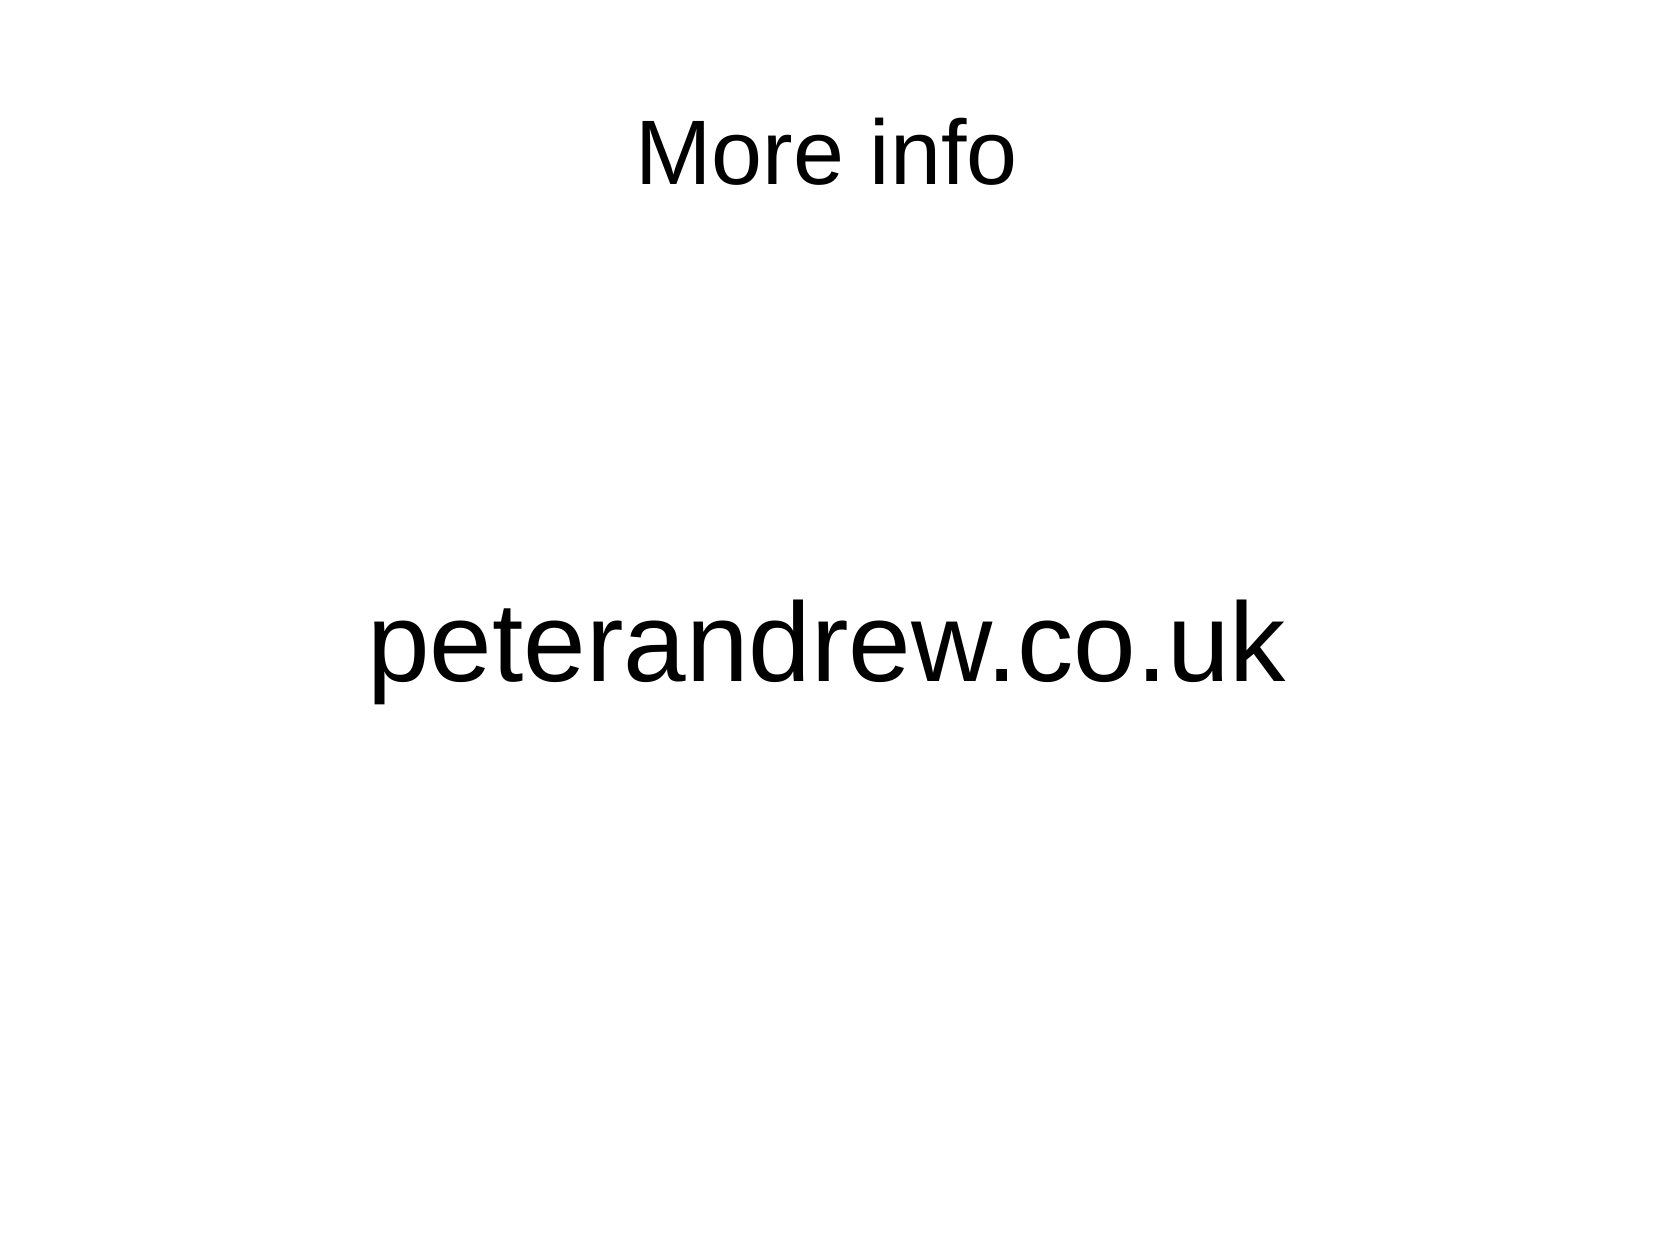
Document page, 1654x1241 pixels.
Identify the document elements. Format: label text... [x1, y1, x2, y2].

text_box peterandrew.co.uk [352, 509, 1301, 650]
title More info [82, 49, 1571, 257]
